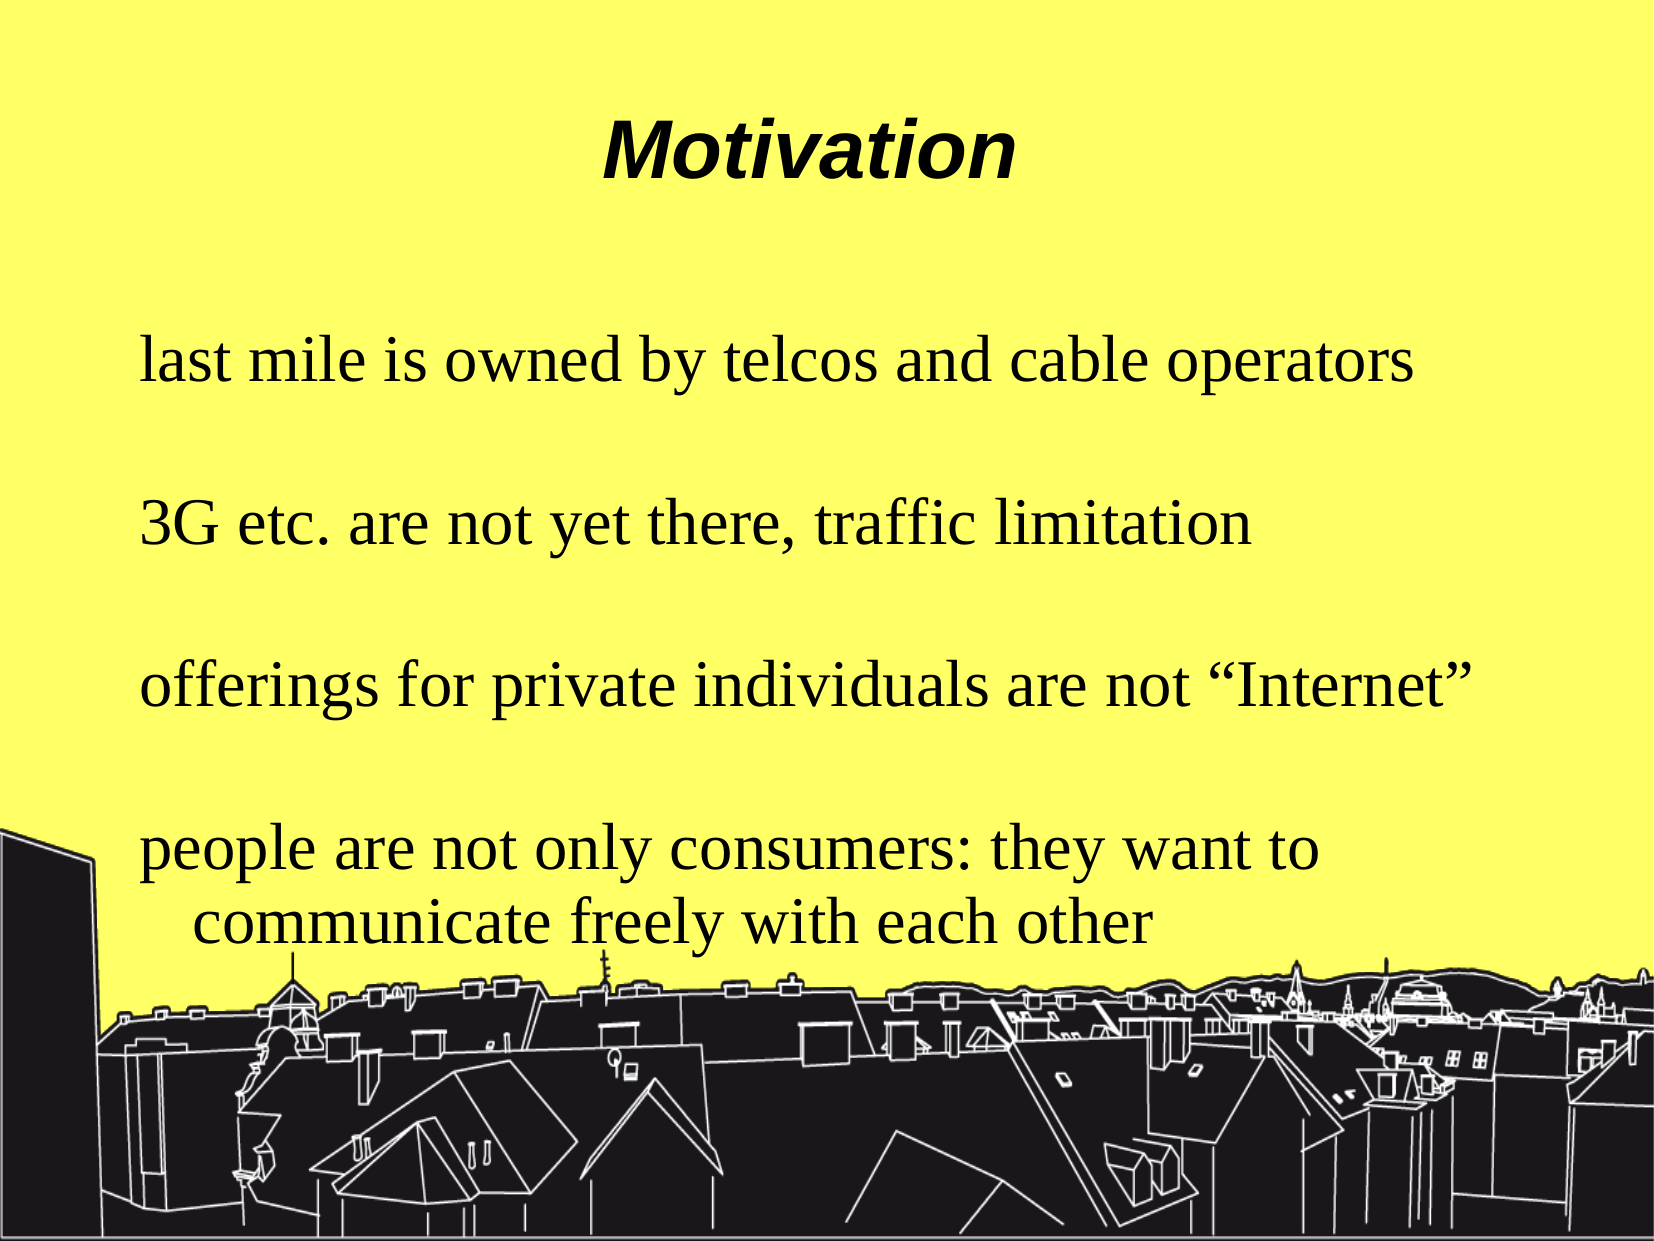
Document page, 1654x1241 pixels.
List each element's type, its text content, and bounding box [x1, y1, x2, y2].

title Motivation [121, 46, 1534, 254]
list last mile is owned by telcos and cable operators 3G etc. are not yet there, traffic limitation offerings for private individuals are not “Internet” people are not only consumers: they want to communicate freely with each other [121, 322, 1561, 827]
picture [0, 827, 1654, 1241]
